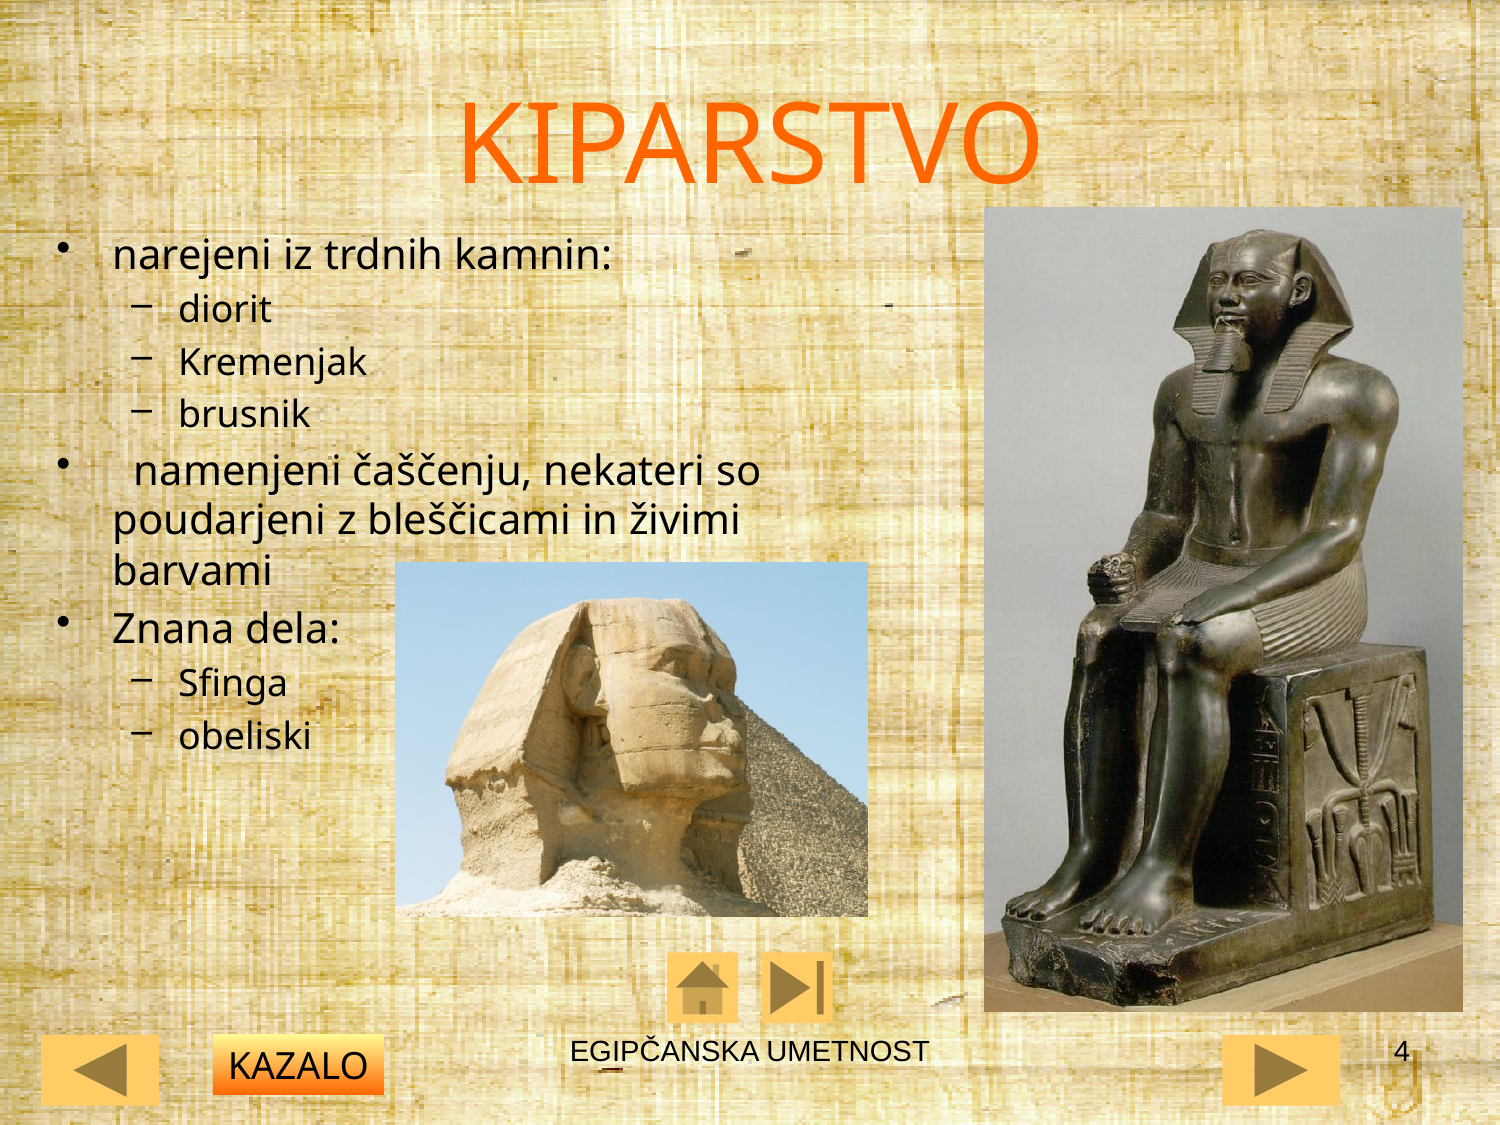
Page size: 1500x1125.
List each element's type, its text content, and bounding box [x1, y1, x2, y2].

text_box [1222, 1034, 1341, 1106]
list narejeni iz trdnih kamnin: diorit Kremenjak brusnik namenjeni čaščenju, nekateri so poudarjeni z bleščicami in živimi barvami Znana dela: Sfinga obeliski [41, 220, 916, 981]
title KIPARSTVO [75, 45, 1425, 233]
picture [0, 0, 1500, 1125]
text_box [667, 952, 739, 1024]
slide_number <number> [1074, 1024, 1425, 1103]
text_box KAZALO [213, 1034, 384, 1095]
footer EGIPČANSKA UMETNOST [512, 1024, 988, 1103]
text_box [41, 1034, 160, 1106]
text_box [761, 952, 833, 1024]
